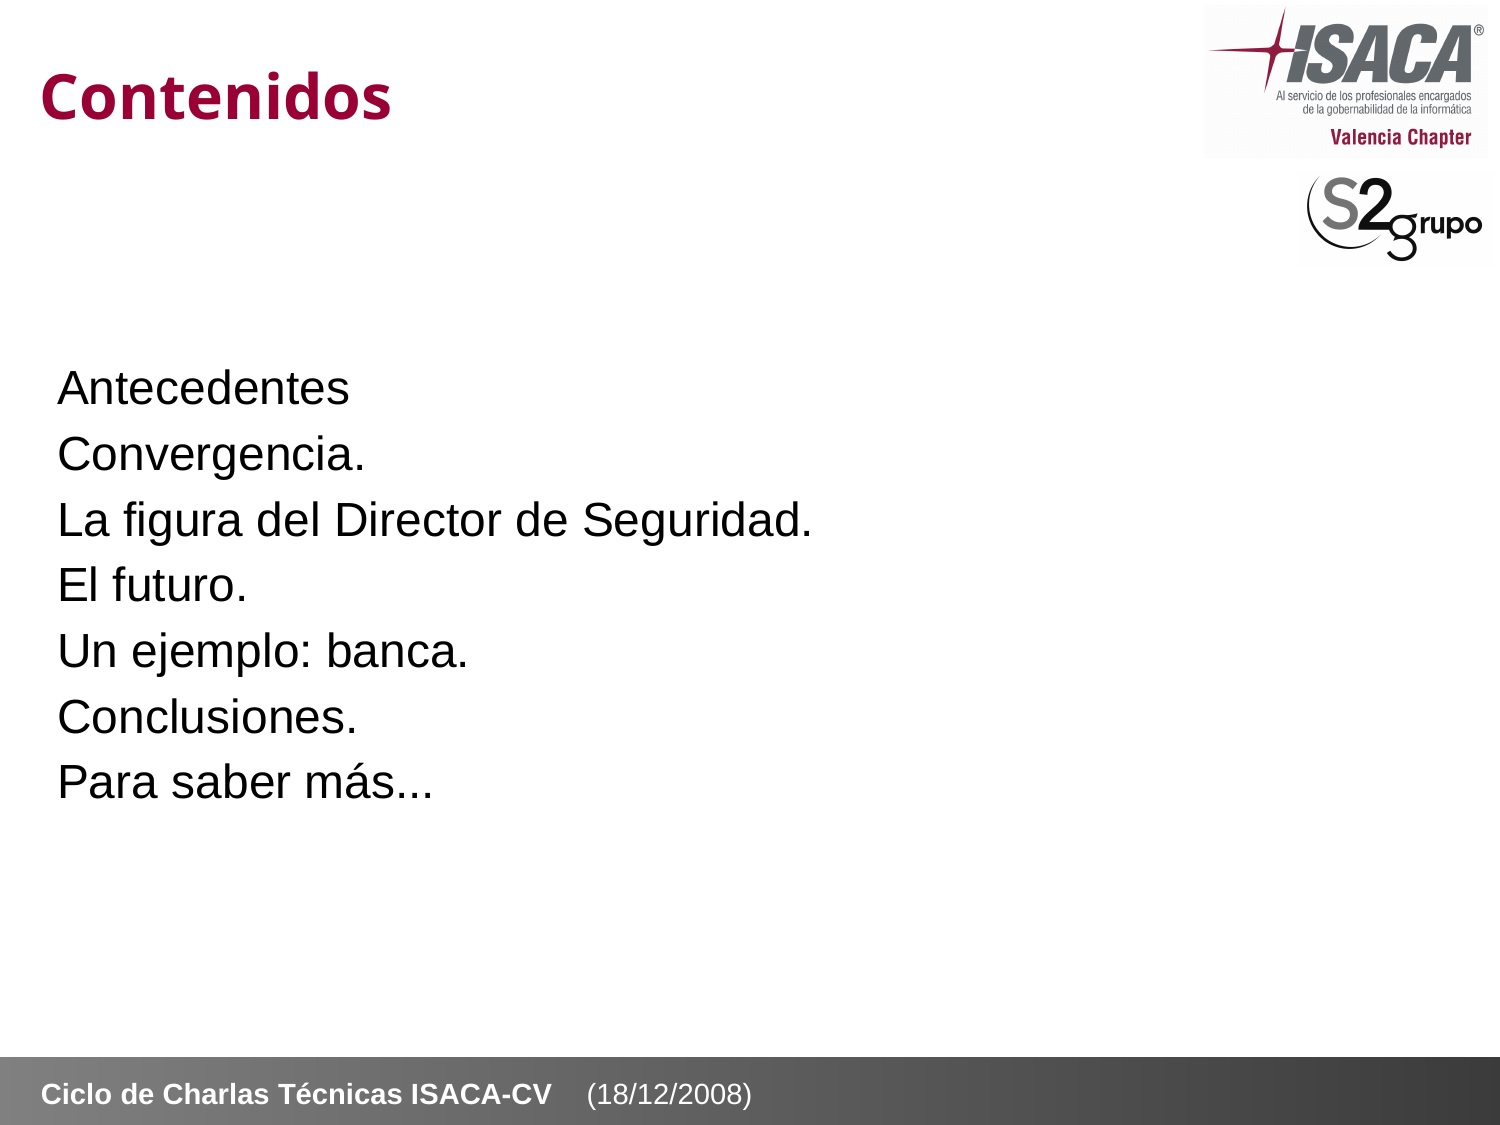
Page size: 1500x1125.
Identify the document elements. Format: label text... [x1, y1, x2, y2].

list Antecedentes Convergencia. La figura del Director de Seguridad. El futuro. Un ejemplo: banca. Conclusiones. Para saber más... [42, 287, 1472, 1026]
title Contenidos [39, 45, 1199, 233]
picture [1204, 5, 1488, 159]
picture [1299, 171, 1493, 266]
